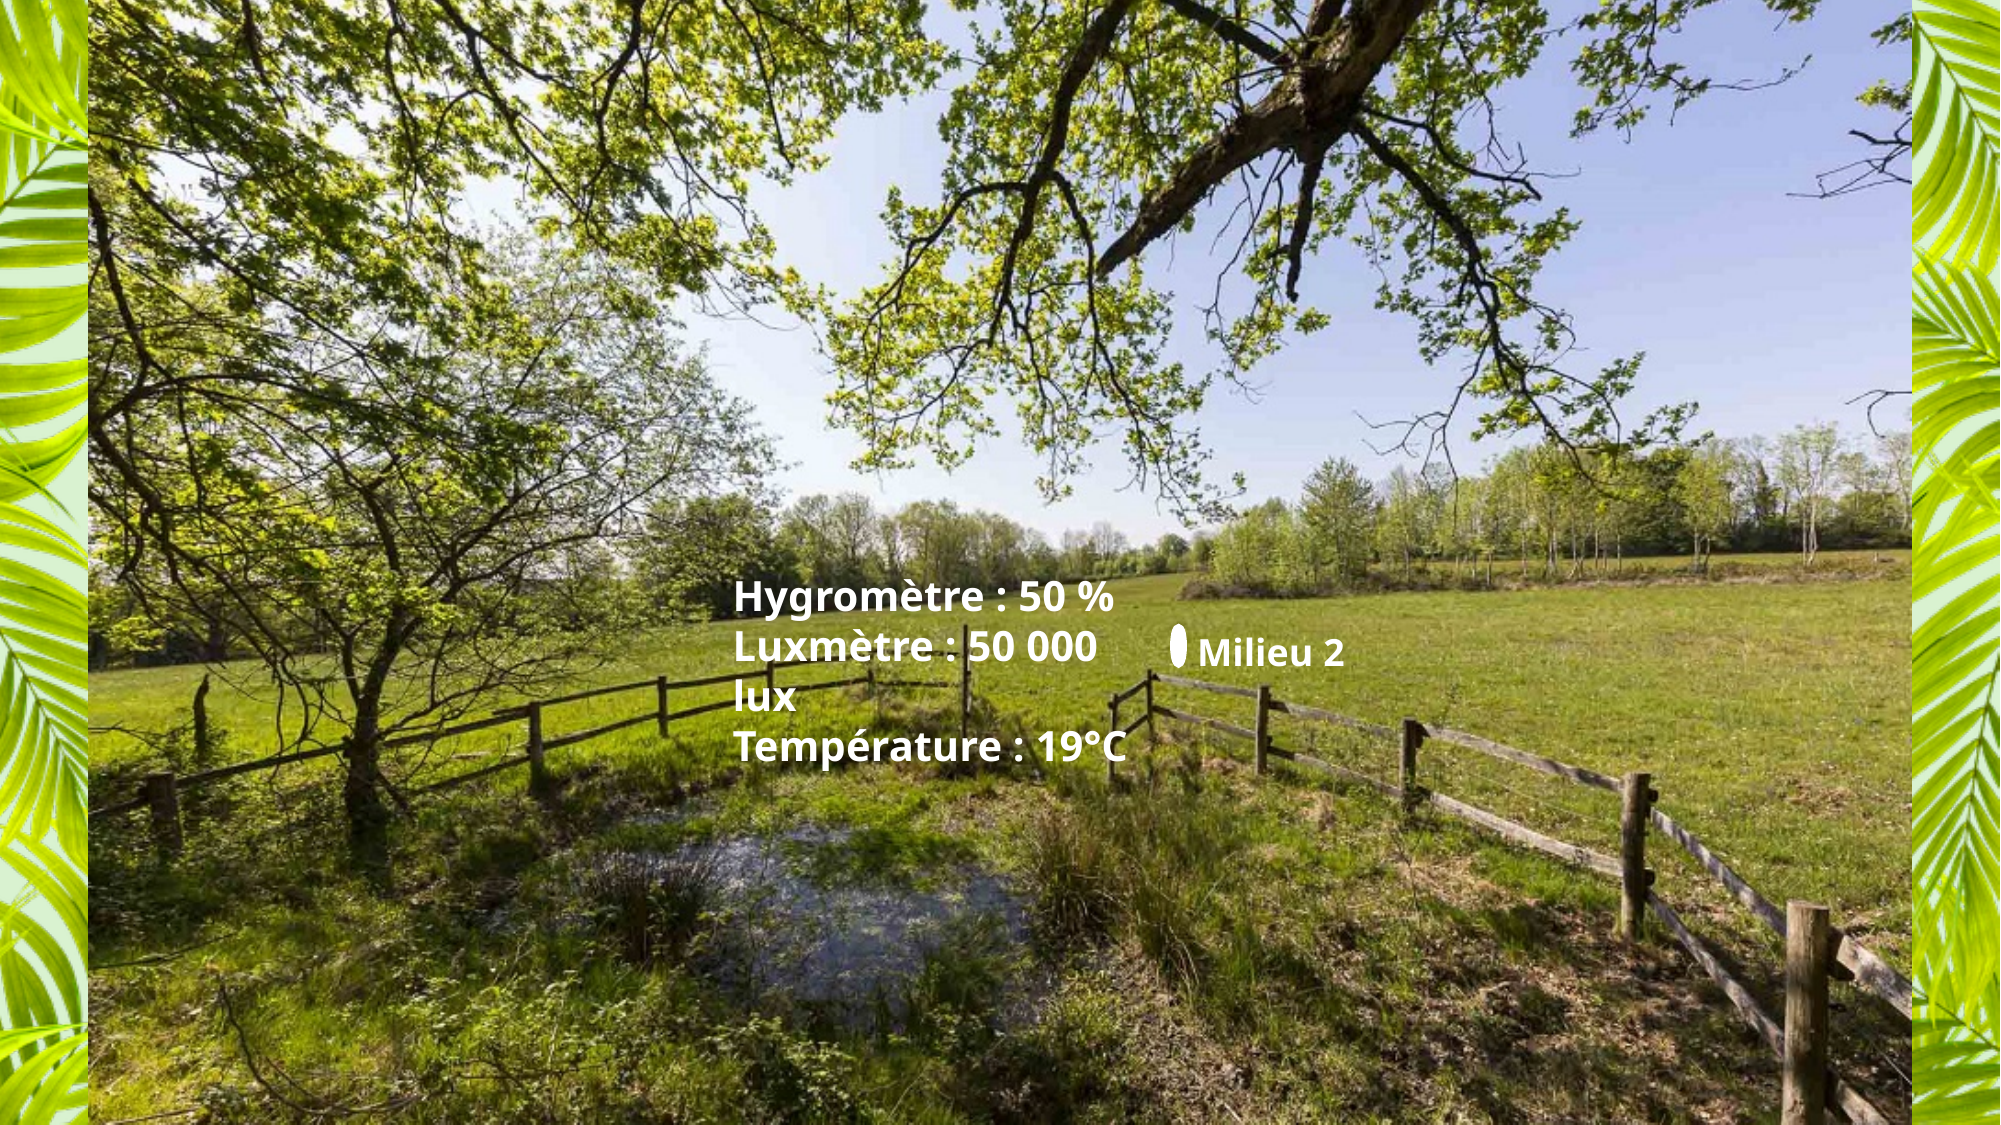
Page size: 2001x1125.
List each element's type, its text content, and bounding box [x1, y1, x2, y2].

picture [0, 0, 2000, 1125]
text_box Milieu 2 [1186, 621, 1432, 682]
text_box Hygromètre : 50 % Luxmètre : 50 000 lux Température : 19°C [717, 562, 1186, 778]
